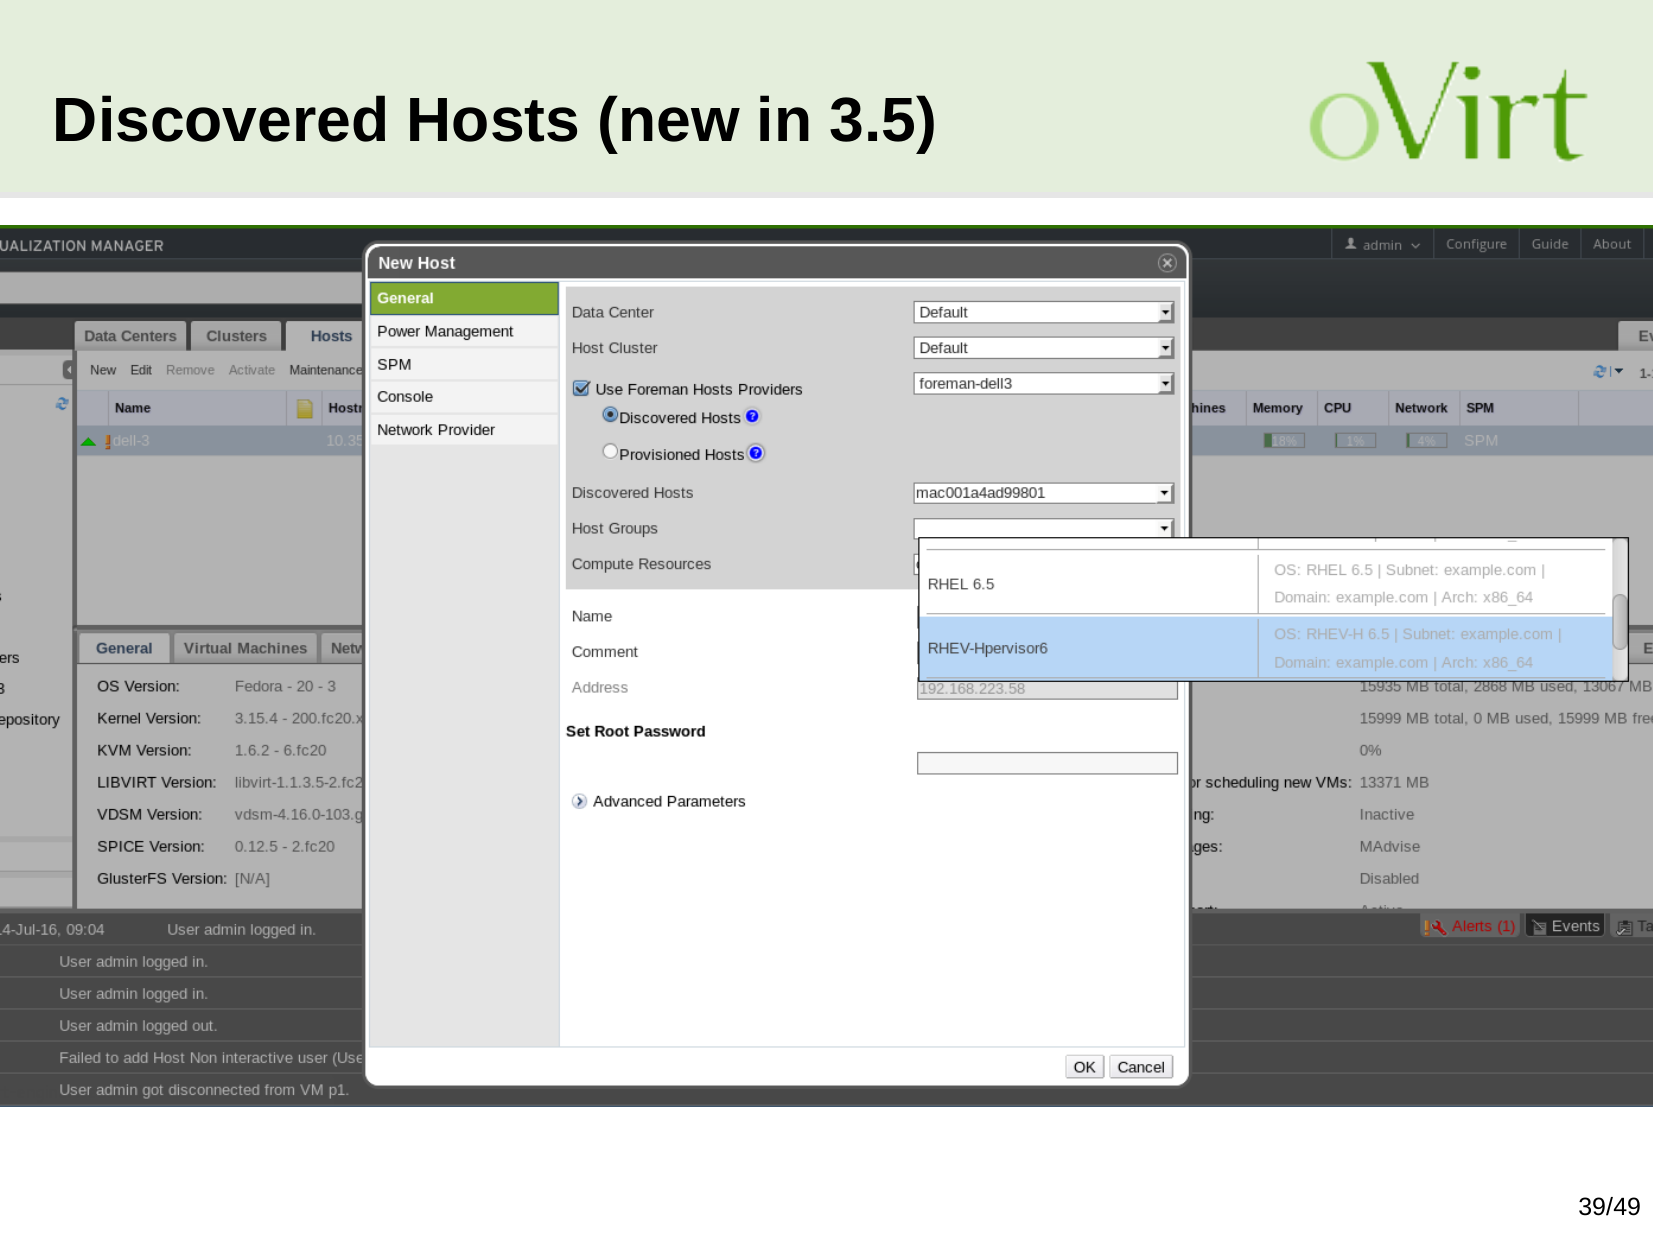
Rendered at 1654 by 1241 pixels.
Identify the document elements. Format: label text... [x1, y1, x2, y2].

picture [1289, 36, 1613, 181]
title Discovered Hosts (new in 3.5) [52, 14, 1330, 154]
picture [0, 225, 1653, 1107]
